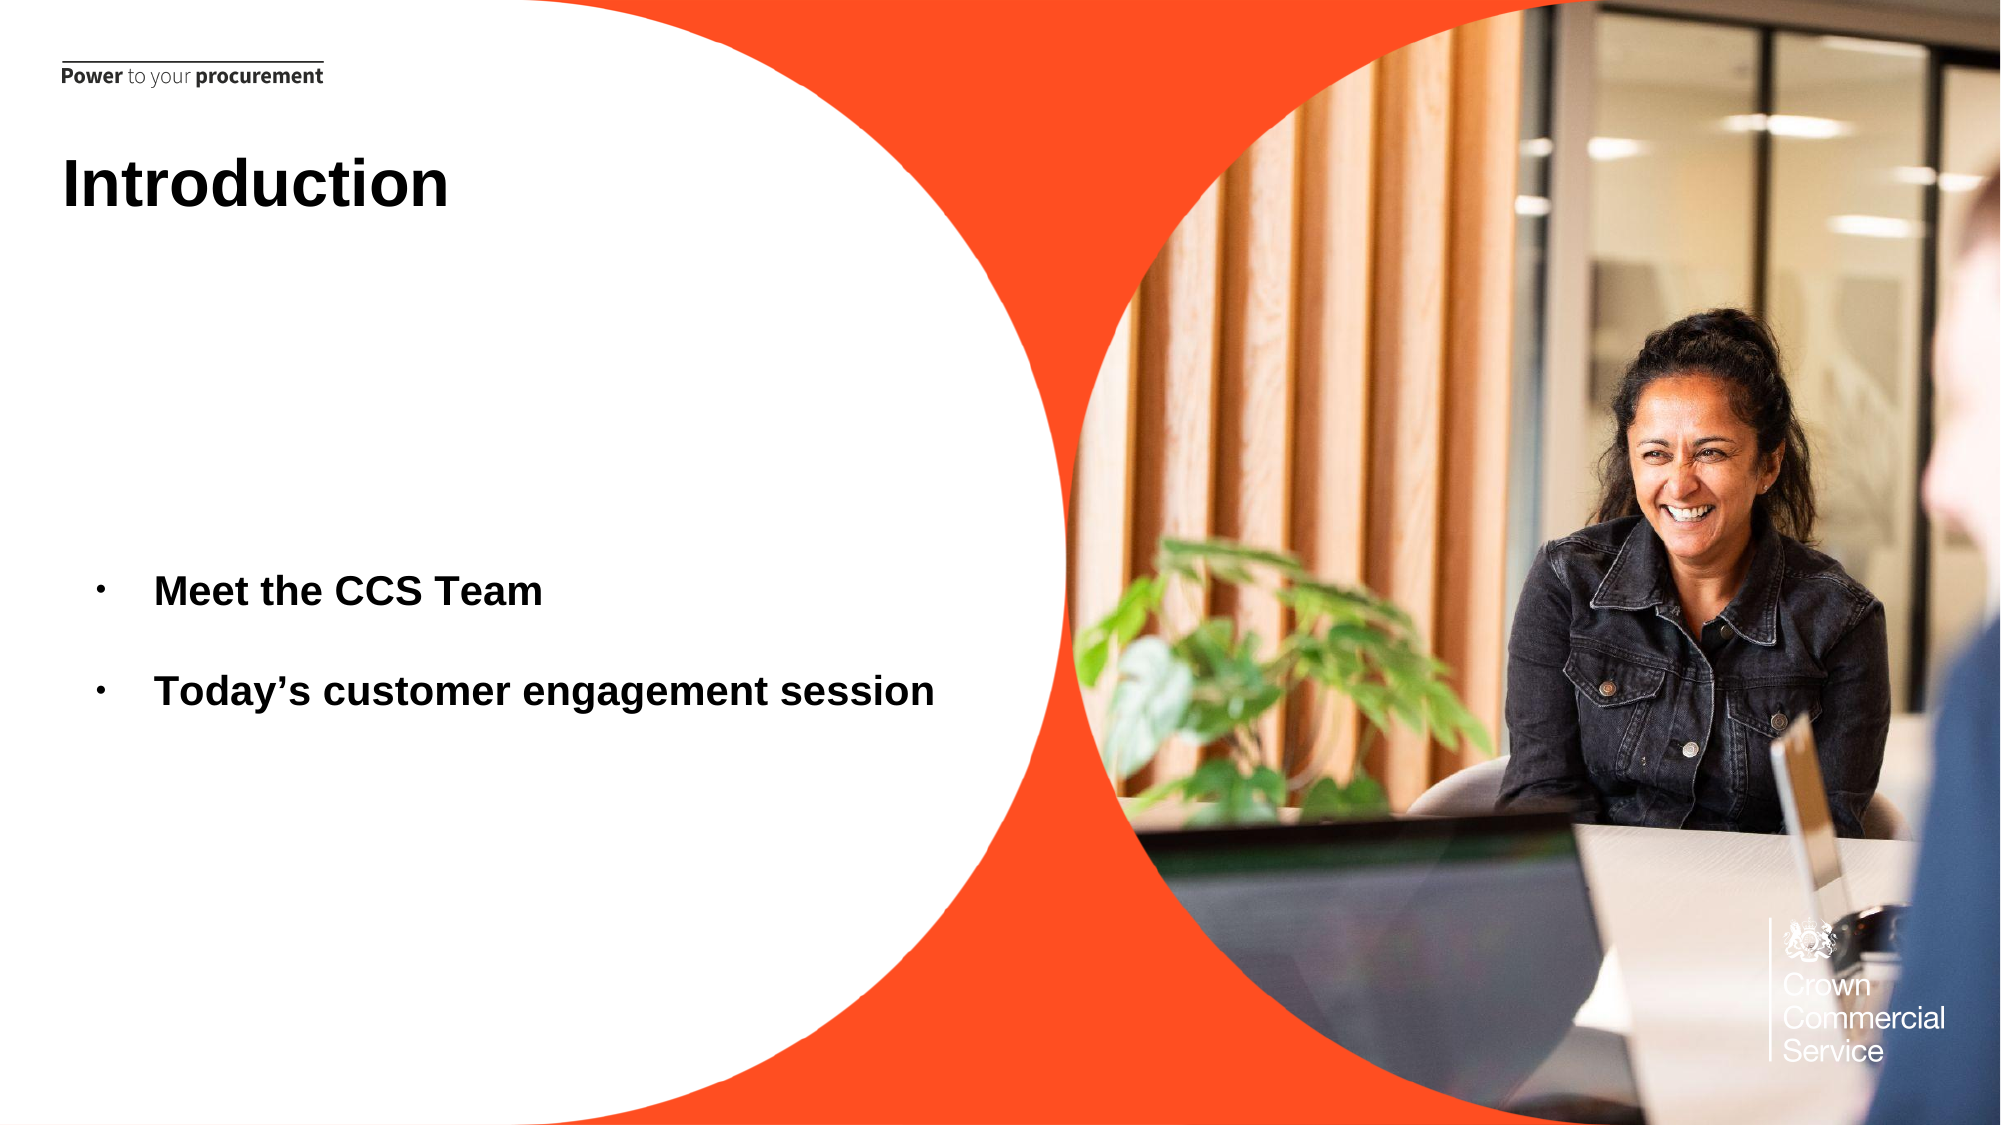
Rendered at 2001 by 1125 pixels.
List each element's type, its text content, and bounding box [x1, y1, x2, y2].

picture [1769, 917, 1944, 1063]
title Meet the CCS Team Today’s customer engagement session [62, 513, 1076, 1030]
title Introduction [62, 139, 698, 279]
